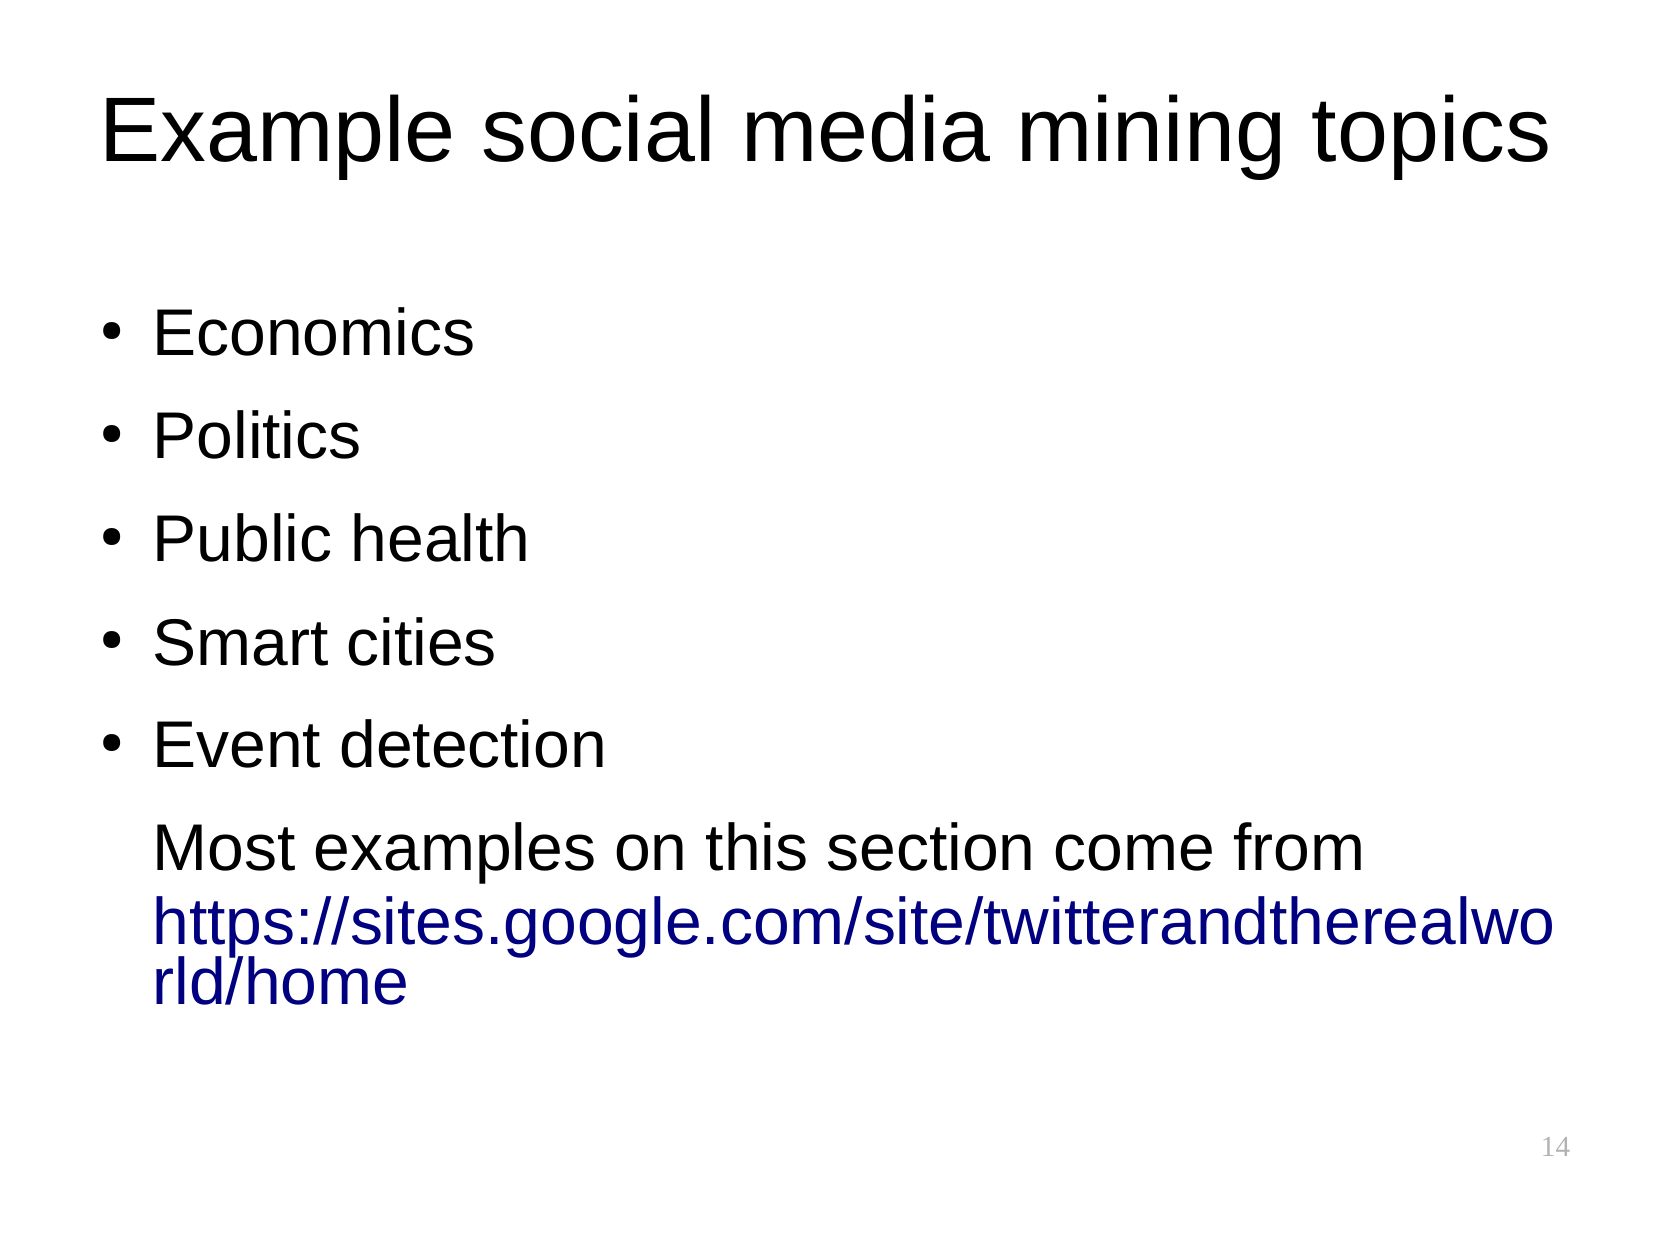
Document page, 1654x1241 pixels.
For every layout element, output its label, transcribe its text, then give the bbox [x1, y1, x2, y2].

title Example social media mining topics [82, 25, 1571, 233]
list Economics Politics Public health Smart cities Event detection Most examples on this section come from https://sites.google.com/site/twitterandtherealworld/home [82, 296, 1571, 1036]
